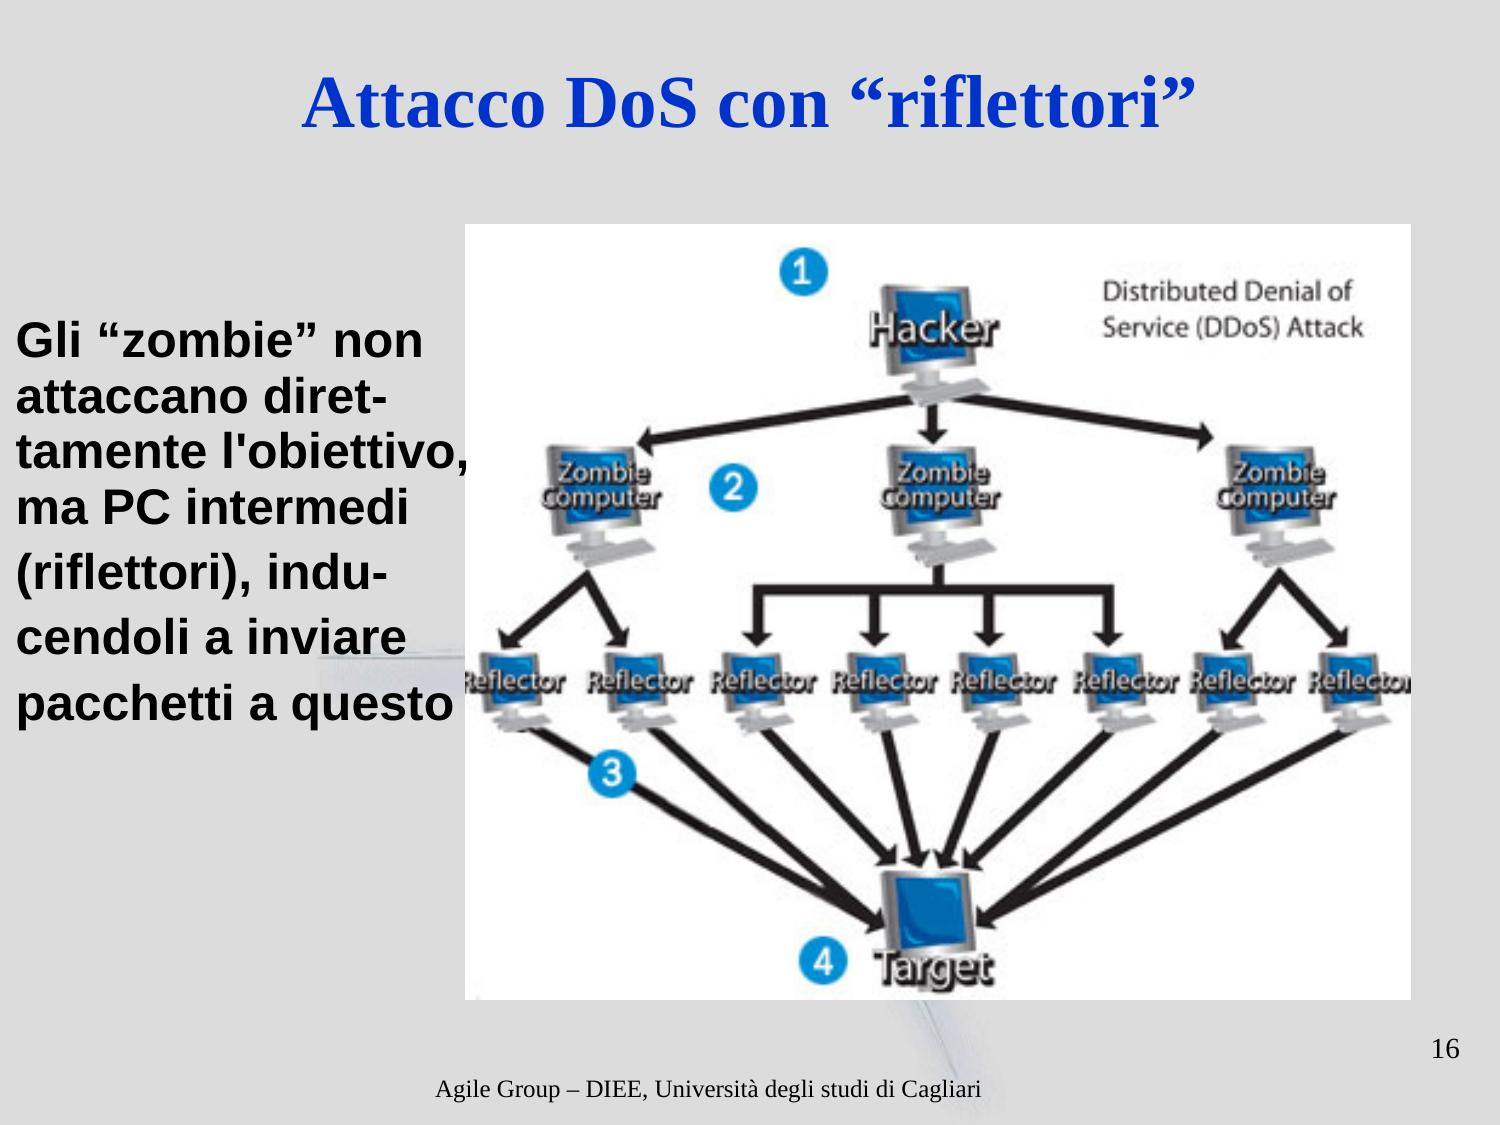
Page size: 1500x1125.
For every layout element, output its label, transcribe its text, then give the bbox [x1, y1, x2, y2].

text_box Gli “zombie” non attaccano diret- tamente l'obiettivo, ma PC intermedi (riflettori), indu- cendoli a inviare pacchetti a questo [15, 312, 471, 731]
title Attacco DoS con “riflettori” [112, 8, 1388, 197]
picture [0, 0, 1500, 1125]
